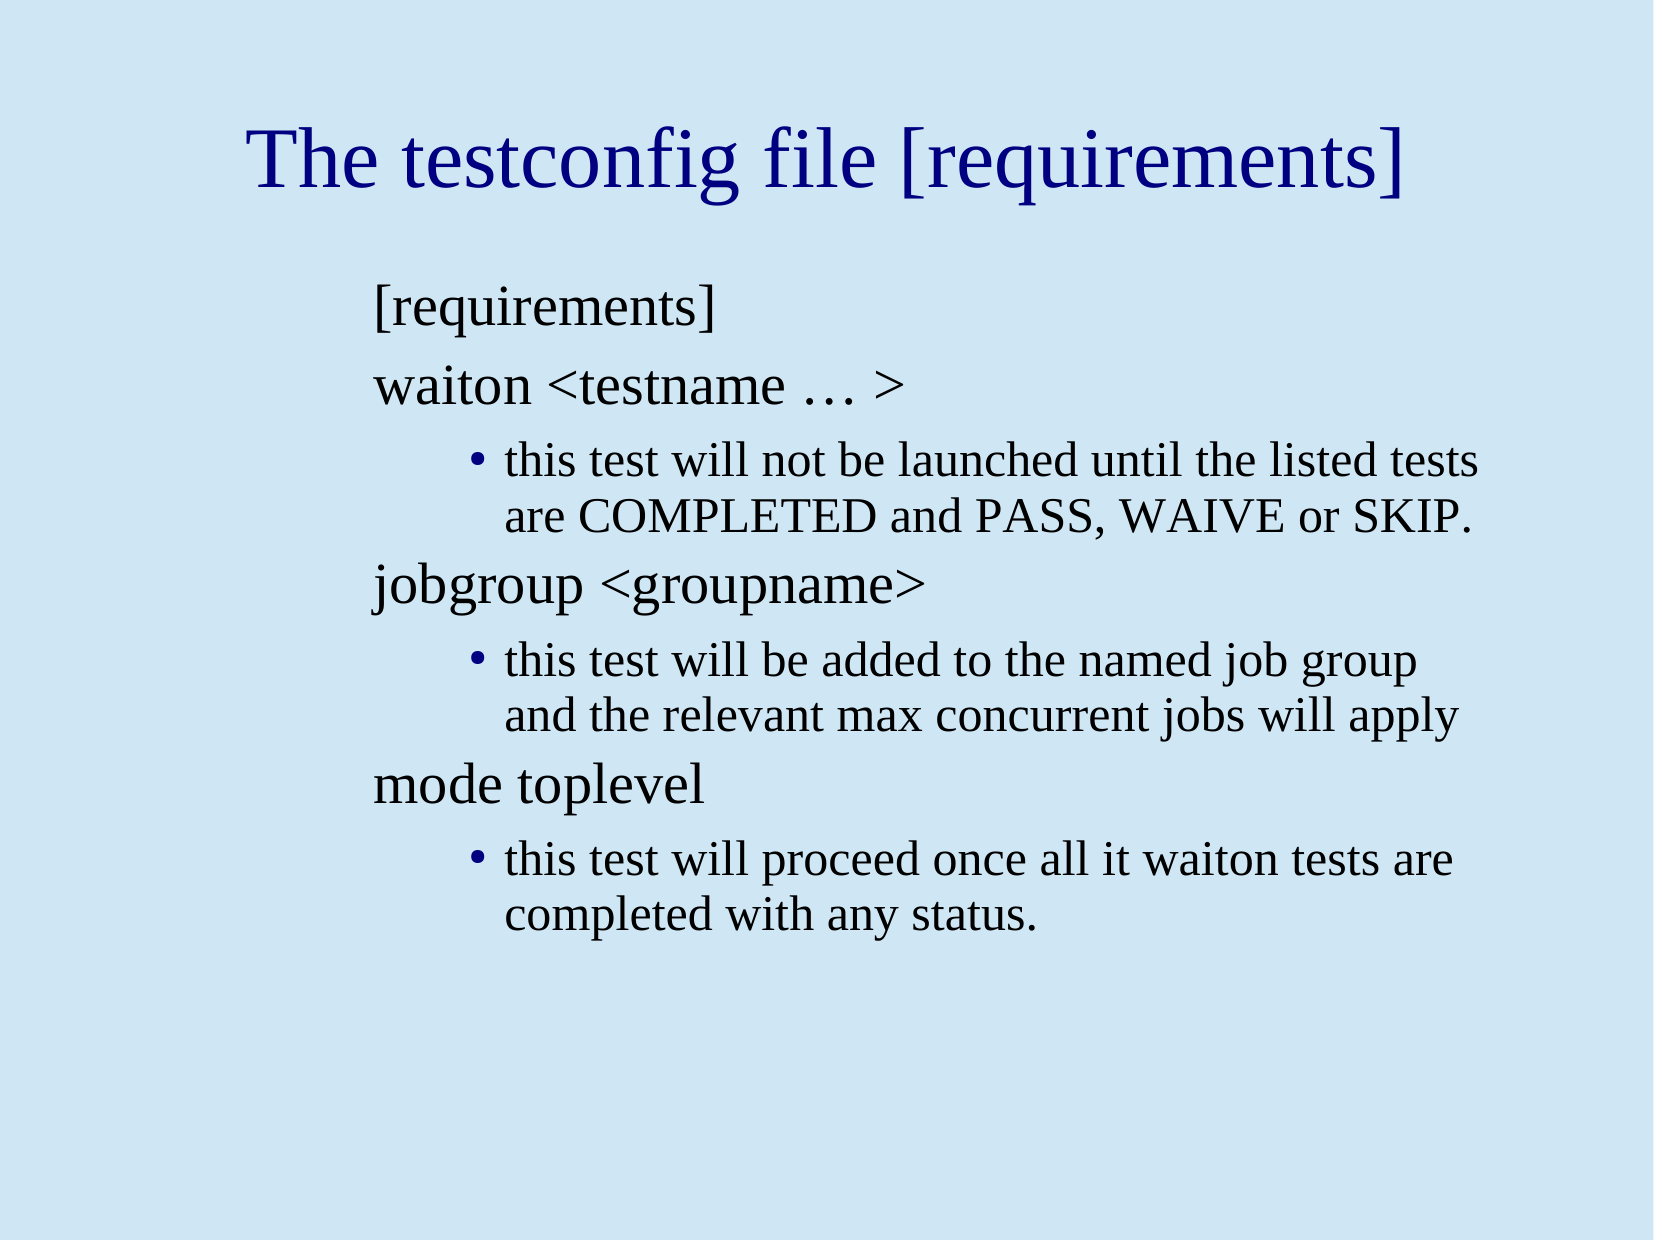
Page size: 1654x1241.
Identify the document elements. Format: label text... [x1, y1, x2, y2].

title The testconfig file [requirements] [82, 55, 1571, 263]
list [requirements] waiton <testname … > this test will not be launched until the listed tests are COMPLETED and PASS, WAIVE or SKIP. jobgroup <groupname> this test will be added to the named job group and the relevant max concurrent jobs will apply mode toplevel this test will proceed once all it waiton tests are completed with any status. [141, 273, 1501, 1075]
